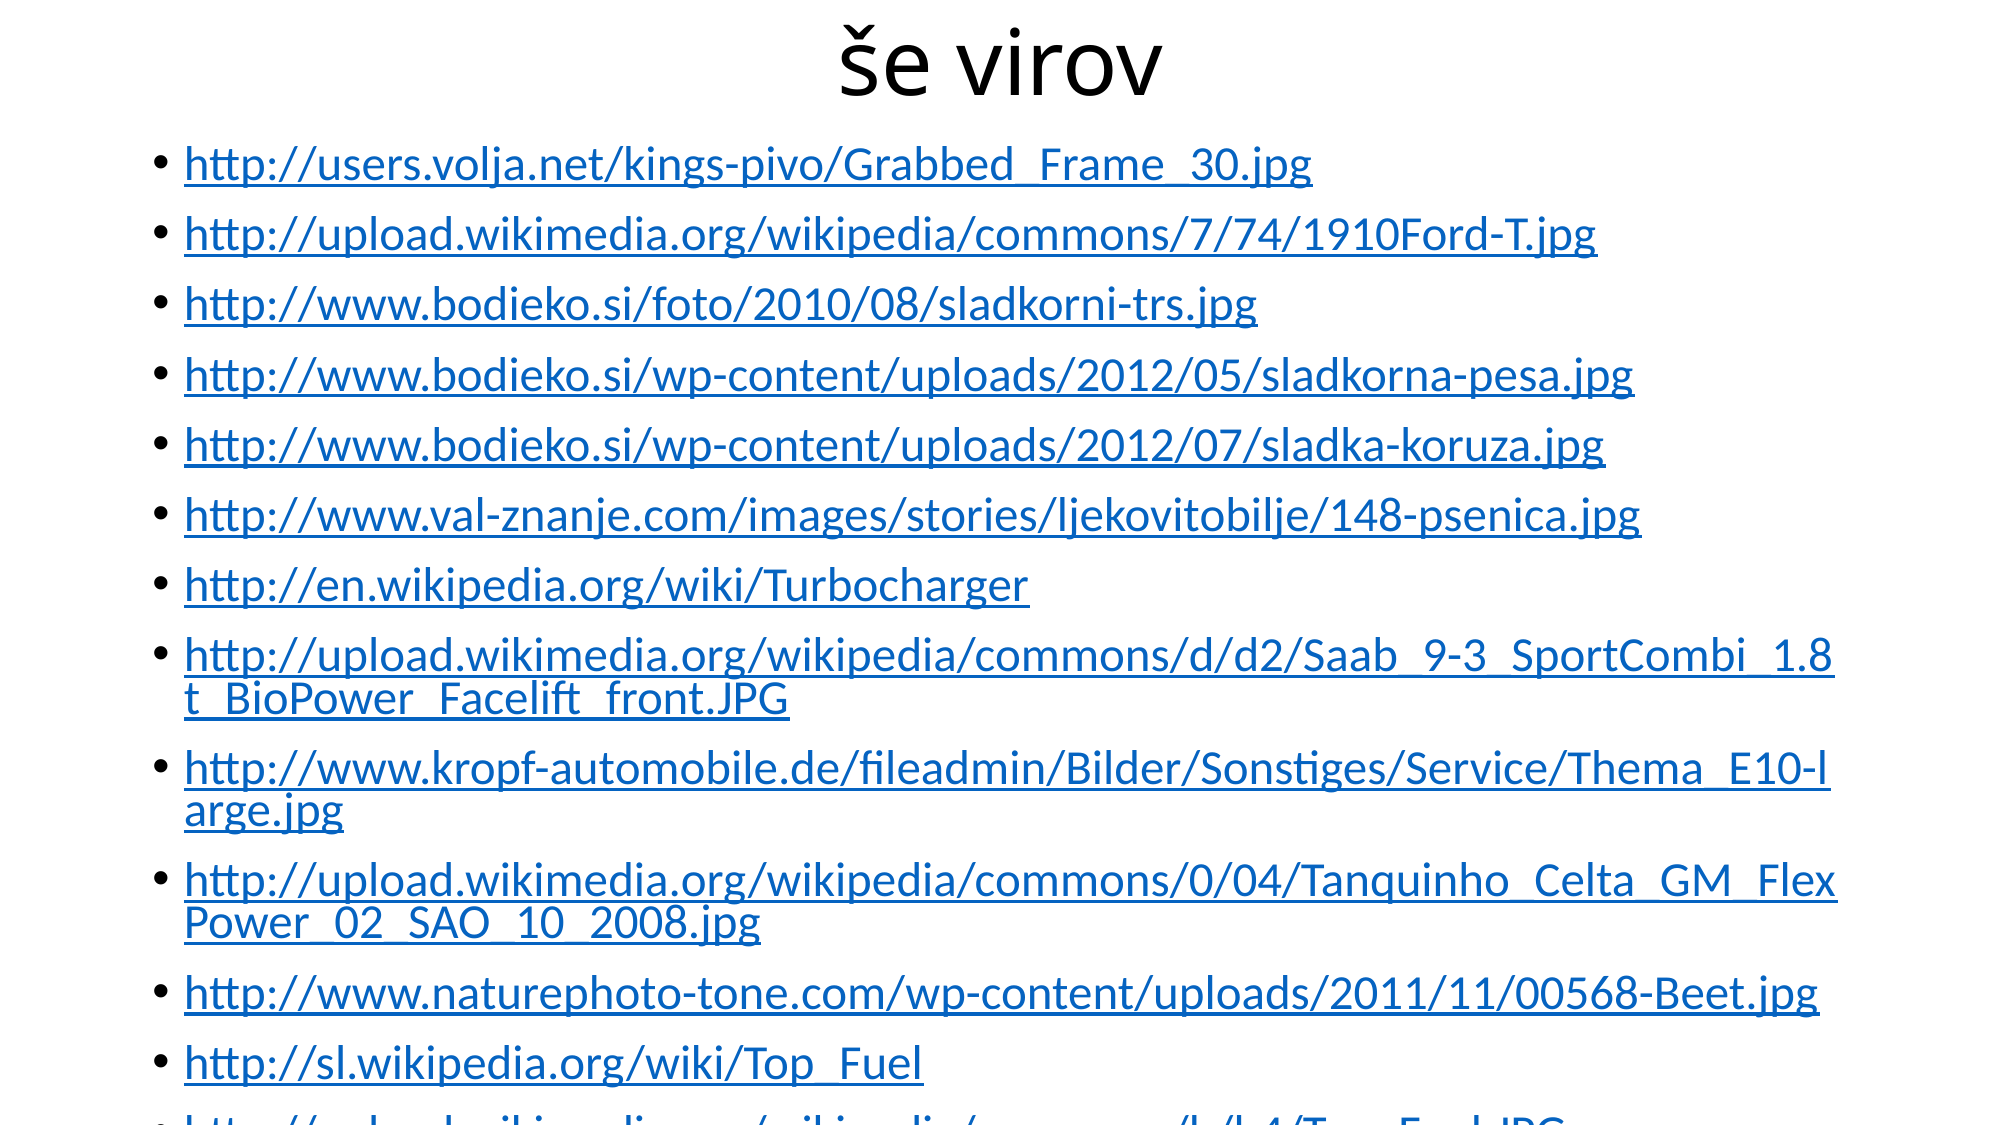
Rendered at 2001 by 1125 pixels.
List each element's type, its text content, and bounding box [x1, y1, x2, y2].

title še virov [137, 0, 1863, 130]
list http://users.volja.net/kings-pivo/Grabbed_Frame_30.jpg http://upload.wikimedia.org/wikipedia/commons/7/74/1910Ford-T.jpg http://www.bodieko.si/foto/2010/08/sladkorni-trs.jpg http://www.bodieko.si/wp-content/uploads/2012/05/sladkorna-pesa.jpg http://www.bodieko.si/wp-content/uploads/2012/07/sladka-koruza.jpg http://www.val-znanje.com/images/stories/ljekovitobilje/148-psenica.jpg http://en.wikipedia.org/wiki/Turbocharger http://upload.wikimedia.org/wikipedia/commons/d/d2/Saab_9-3_SportCombi_1.8t_BioPower_Facelift_front.JPG http://www.kropf-automobile.de/fileadmin/Bilder/Sonstiges/Service/Thema_E10-large.jpg http://upload.wikimedia.org/wikipedia/commons/0/04/Tanquinho_Celta_GM_FlexPower_02_SAO_10_2008.jpg http://www.naturephoto-tone.com/wp-content/uploads/2011/11/00568-Beet.jpg http://sl.wikipedia.org/wiki/Top_Fuel http://upload.wikimedia.org/wikipedia/commons/b/b4/Top_Fuel.JPG http://upload.wikimedia.org/wikipedia/commons/d/d3/Nitromethane-3D-vdW.png [137, 130, 1863, 1125]
